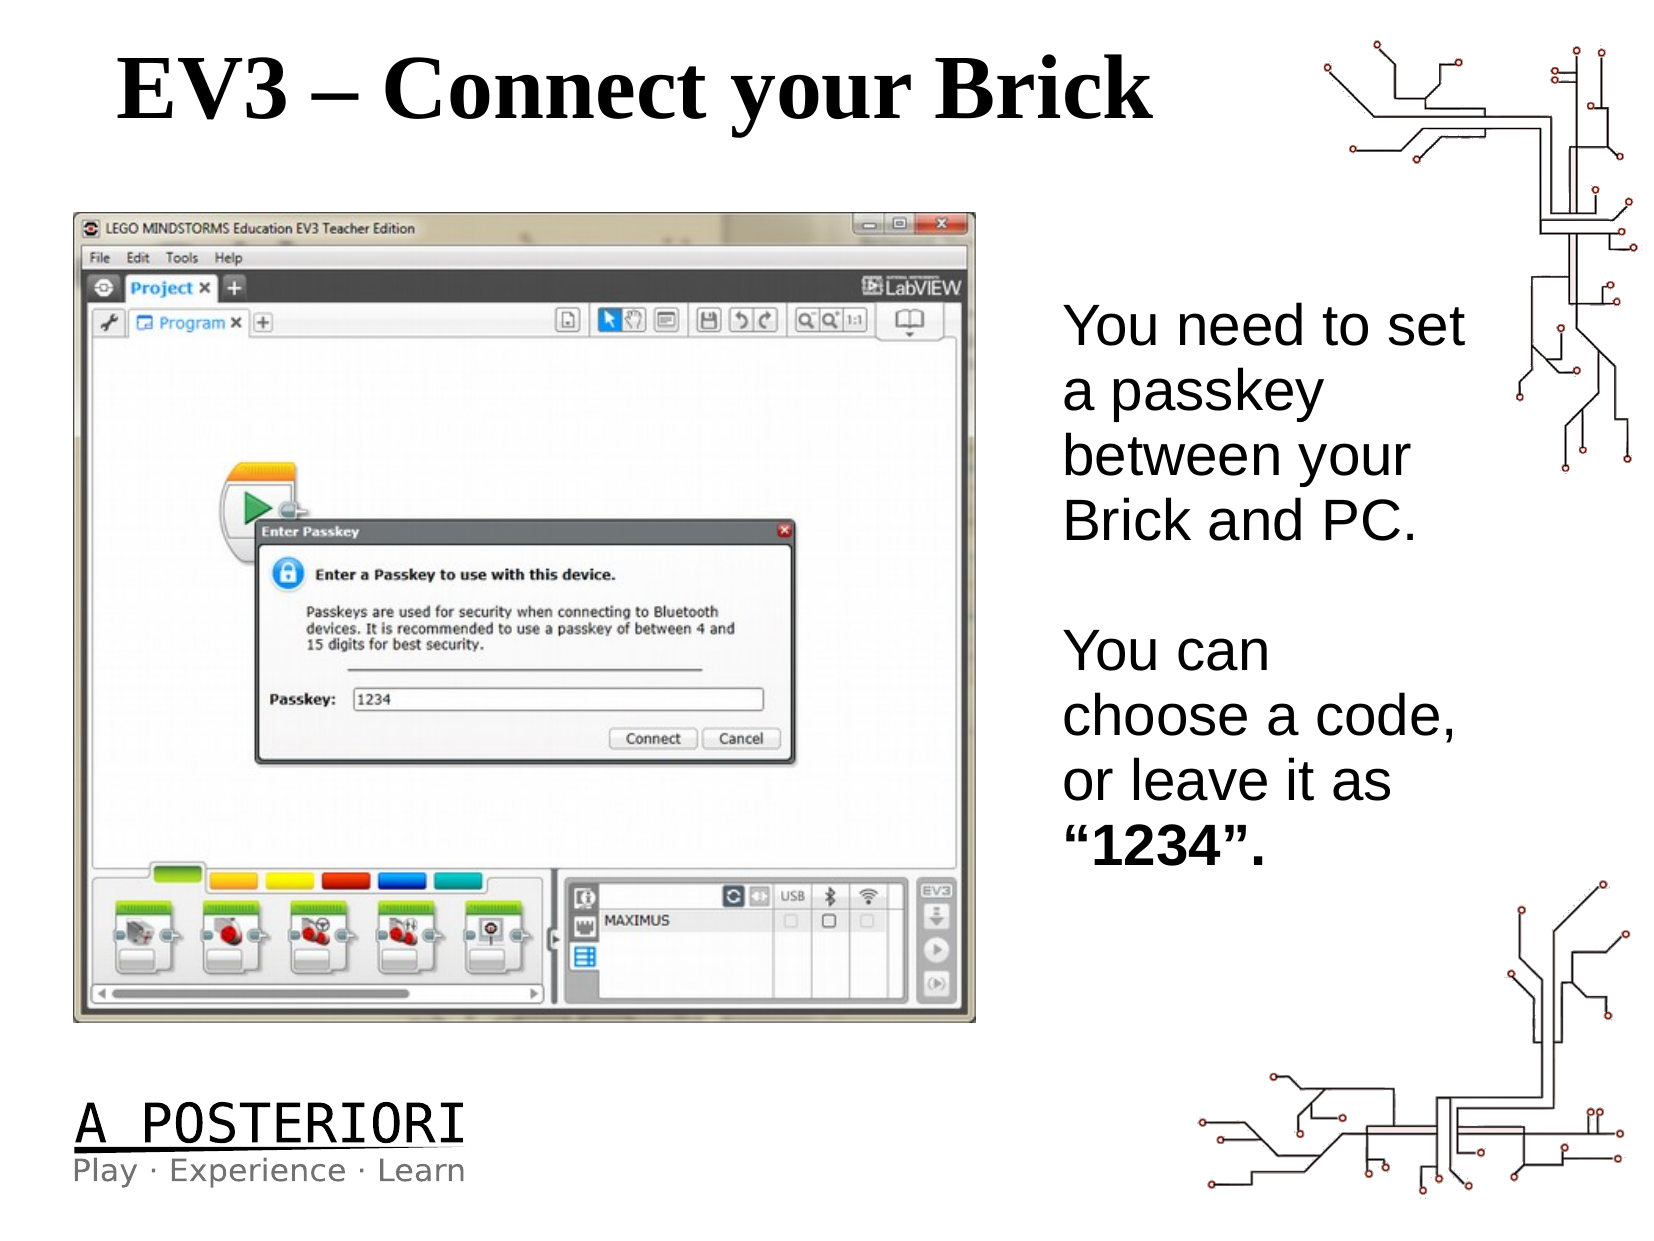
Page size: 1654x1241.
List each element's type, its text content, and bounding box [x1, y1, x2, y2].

picture [1305, 35, 1643, 496]
text_box You need to set a passkey between your Brick and PC. You can choose a code, or leave it as “1234”. [1047, 285, 1483, 1053]
title EV3 – Connect your Brick [11, 0, 1261, 190]
picture [73, 1101, 466, 1189]
picture [73, 212, 976, 1023]
picture [1175, 862, 1636, 1201]
